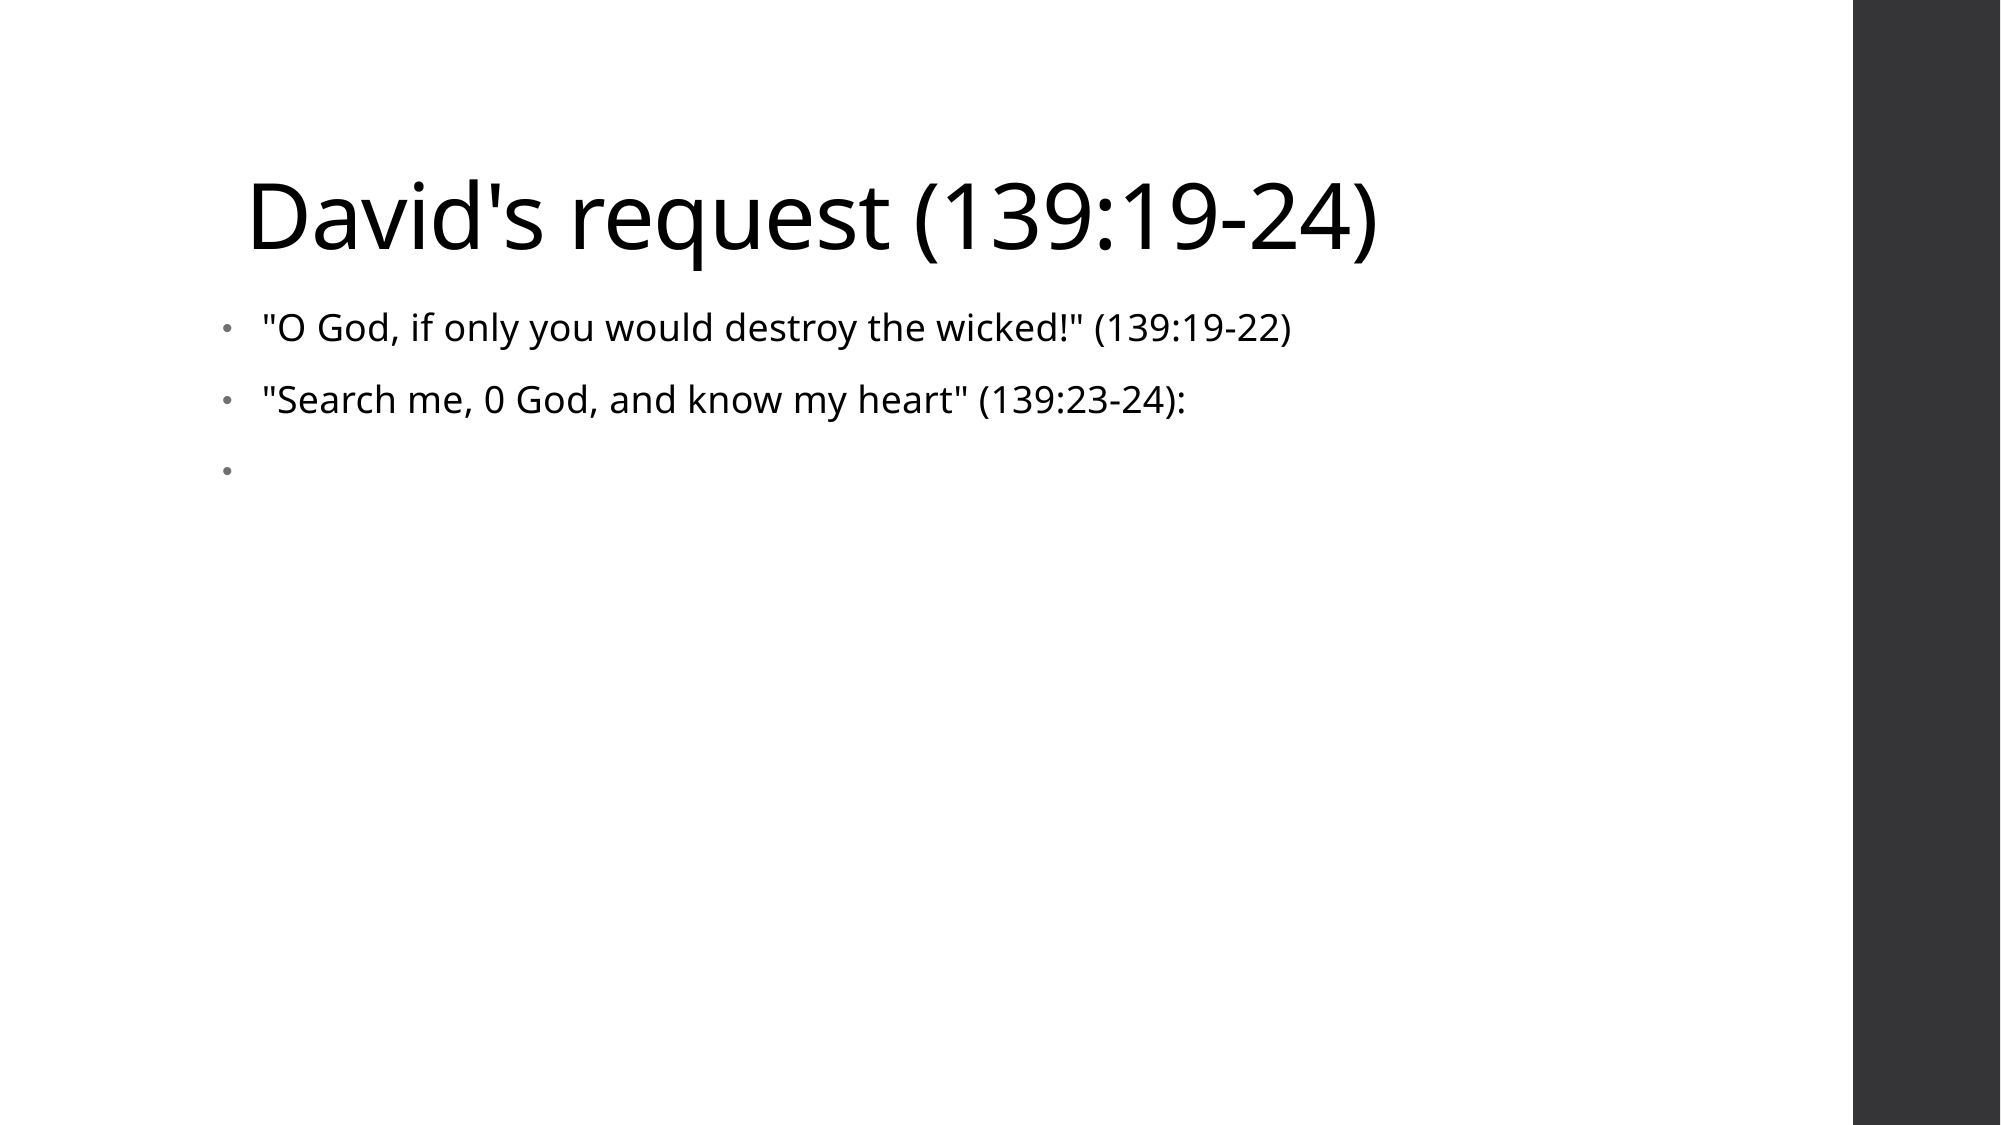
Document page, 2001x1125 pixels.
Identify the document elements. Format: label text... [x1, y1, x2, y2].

title David's request (139:19-24) [206, 60, 1797, 278]
list "O God, if only you would destroy the wicked!" (139:19-22) "Search me, 0 God, and know my heart" (139:23-24): [206, 299, 1617, 1014]
